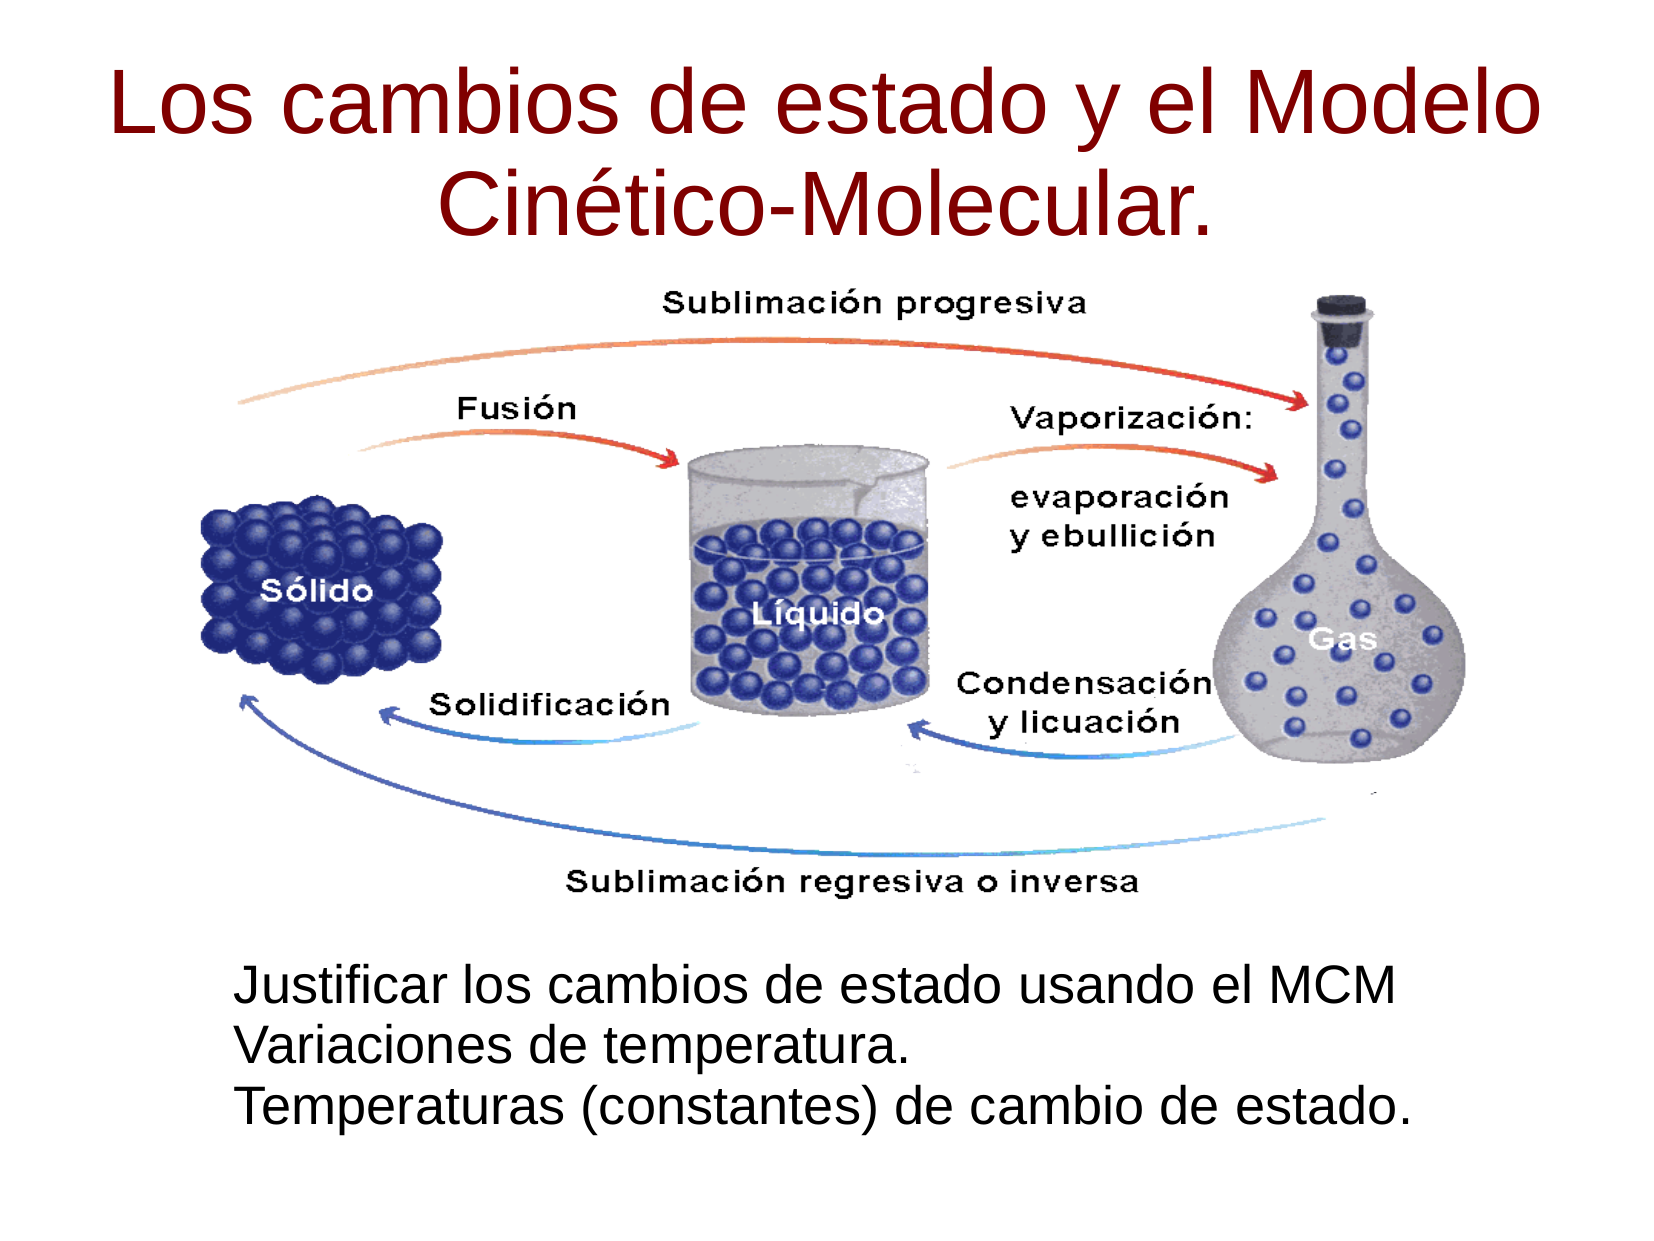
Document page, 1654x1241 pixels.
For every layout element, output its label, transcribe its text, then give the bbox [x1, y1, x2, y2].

text_box Justificar los cambios de estado usando el MCM Variaciones de temperatura. Temperaturas (constantes) de cambio de estado. [183, 947, 1472, 1144]
title Los cambios de estado y el Modelo Cinético-Molecular. [82, 49, 1571, 257]
picture [184, 283, 1489, 910]
